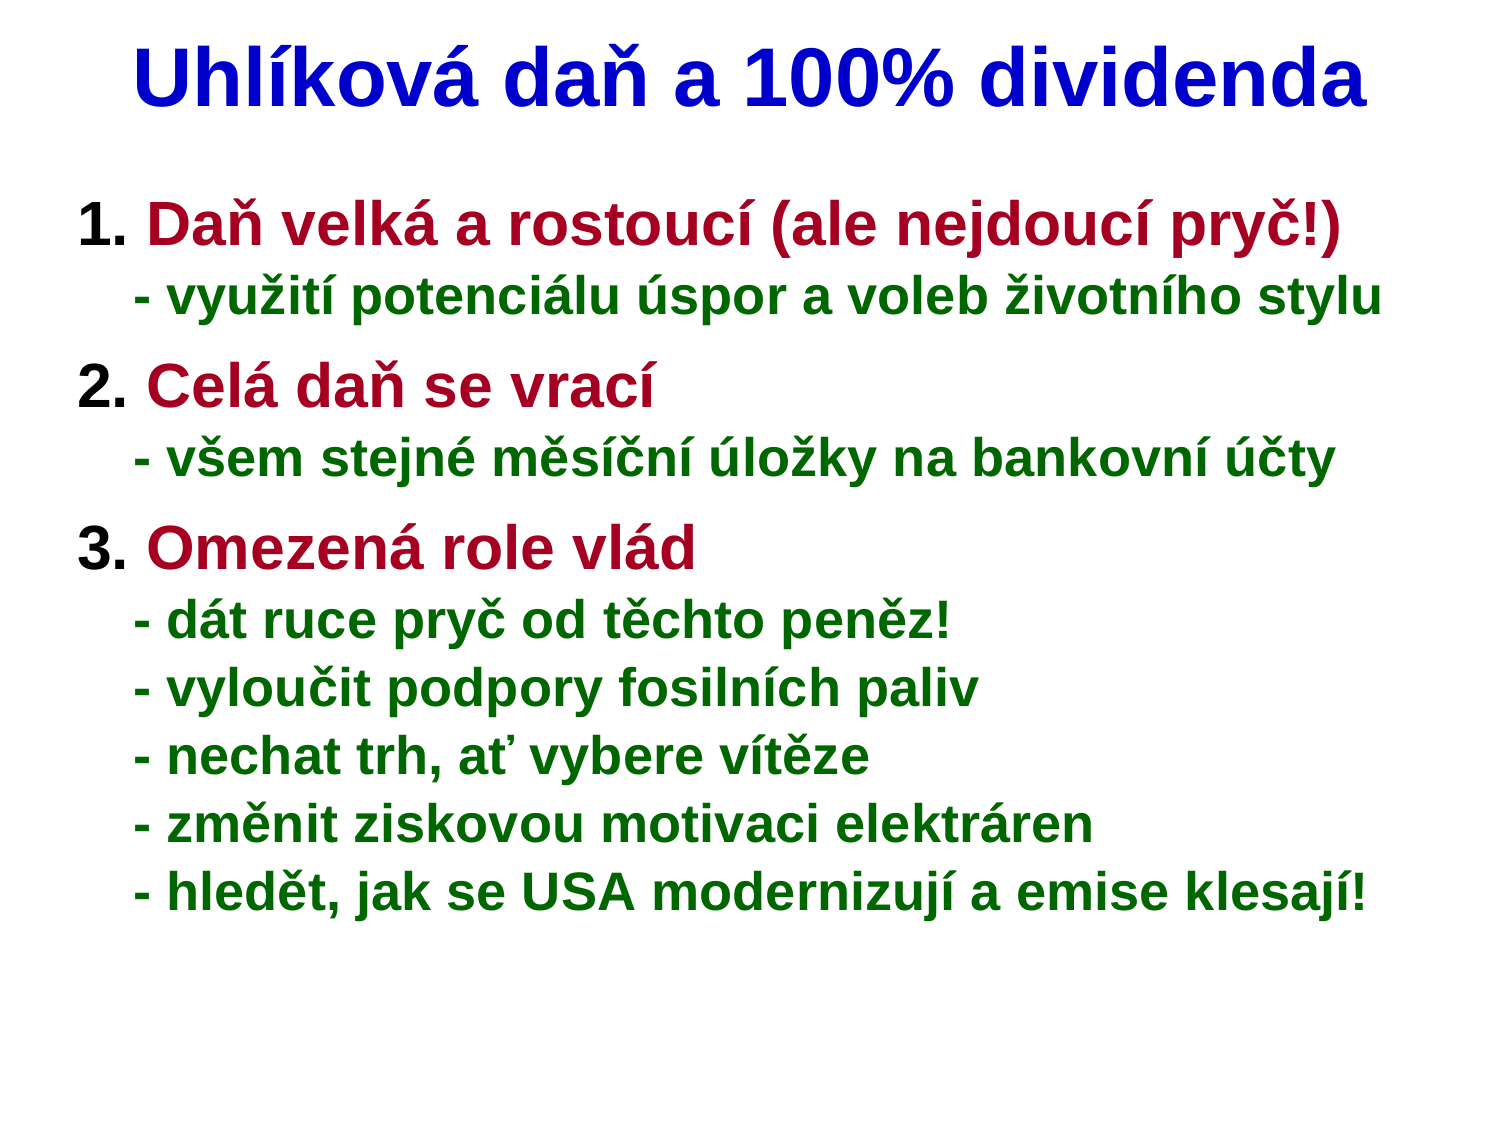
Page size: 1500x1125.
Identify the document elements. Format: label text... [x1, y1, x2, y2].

list 1. Daň velká a rostoucí (ale nejdoucí pryč!) - využití potenciálu úspor a voleb životního stylu 2. Celá daň se vrací - všem stejné měsíční úložky na bankovní účty 3. Omezená role vlád - dát ruce pryč od těchto peněz! - vyloučit podpory fosilních paliv - nechat trh, ať vybere vítěze - změnit ziskovou motivaci elektráren - hledět, jak se USA modernizují a emise klesají! [62, 187, 1415, 1005]
title Uhlíková daň a 100% dividenda [75, 0, 1426, 156]
